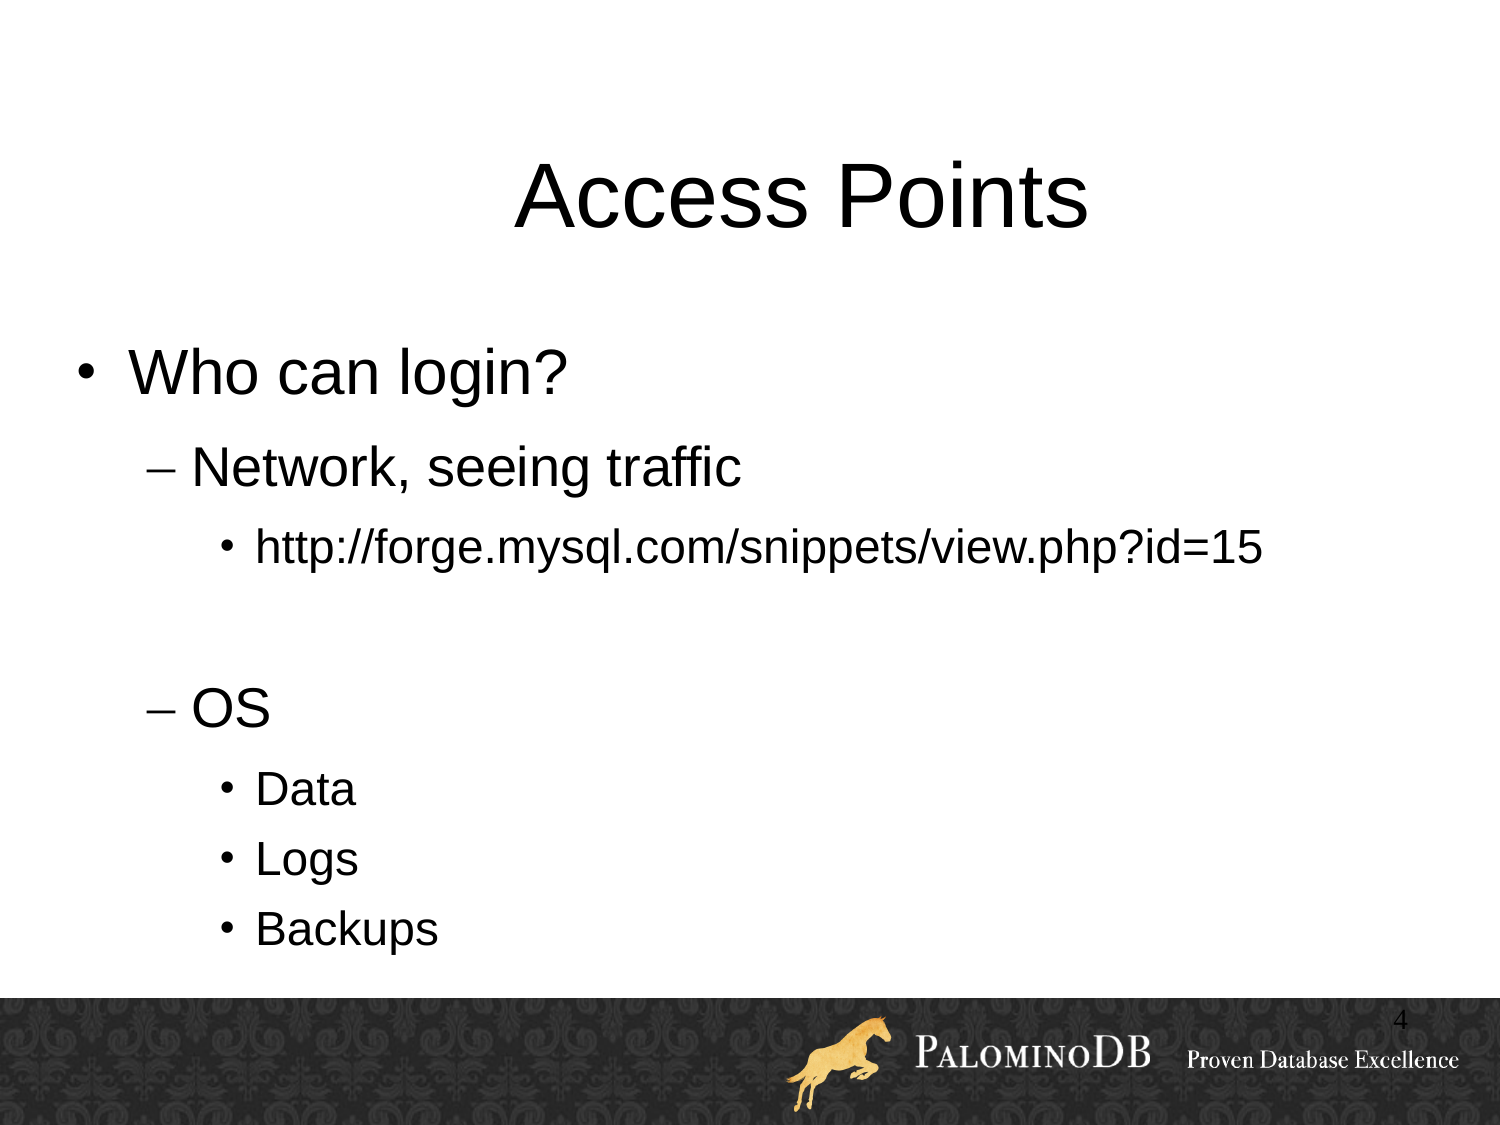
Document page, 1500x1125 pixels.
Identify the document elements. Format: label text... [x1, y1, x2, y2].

title Access Points [136, 128, 1469, 264]
list Who can login? Network, seeing traffic http://forge.mysql.com/snippets/view.php?id=15 OS Data Logs Backups [75, 227, 1426, 957]
picture [0, 998, 1500, 1125]
